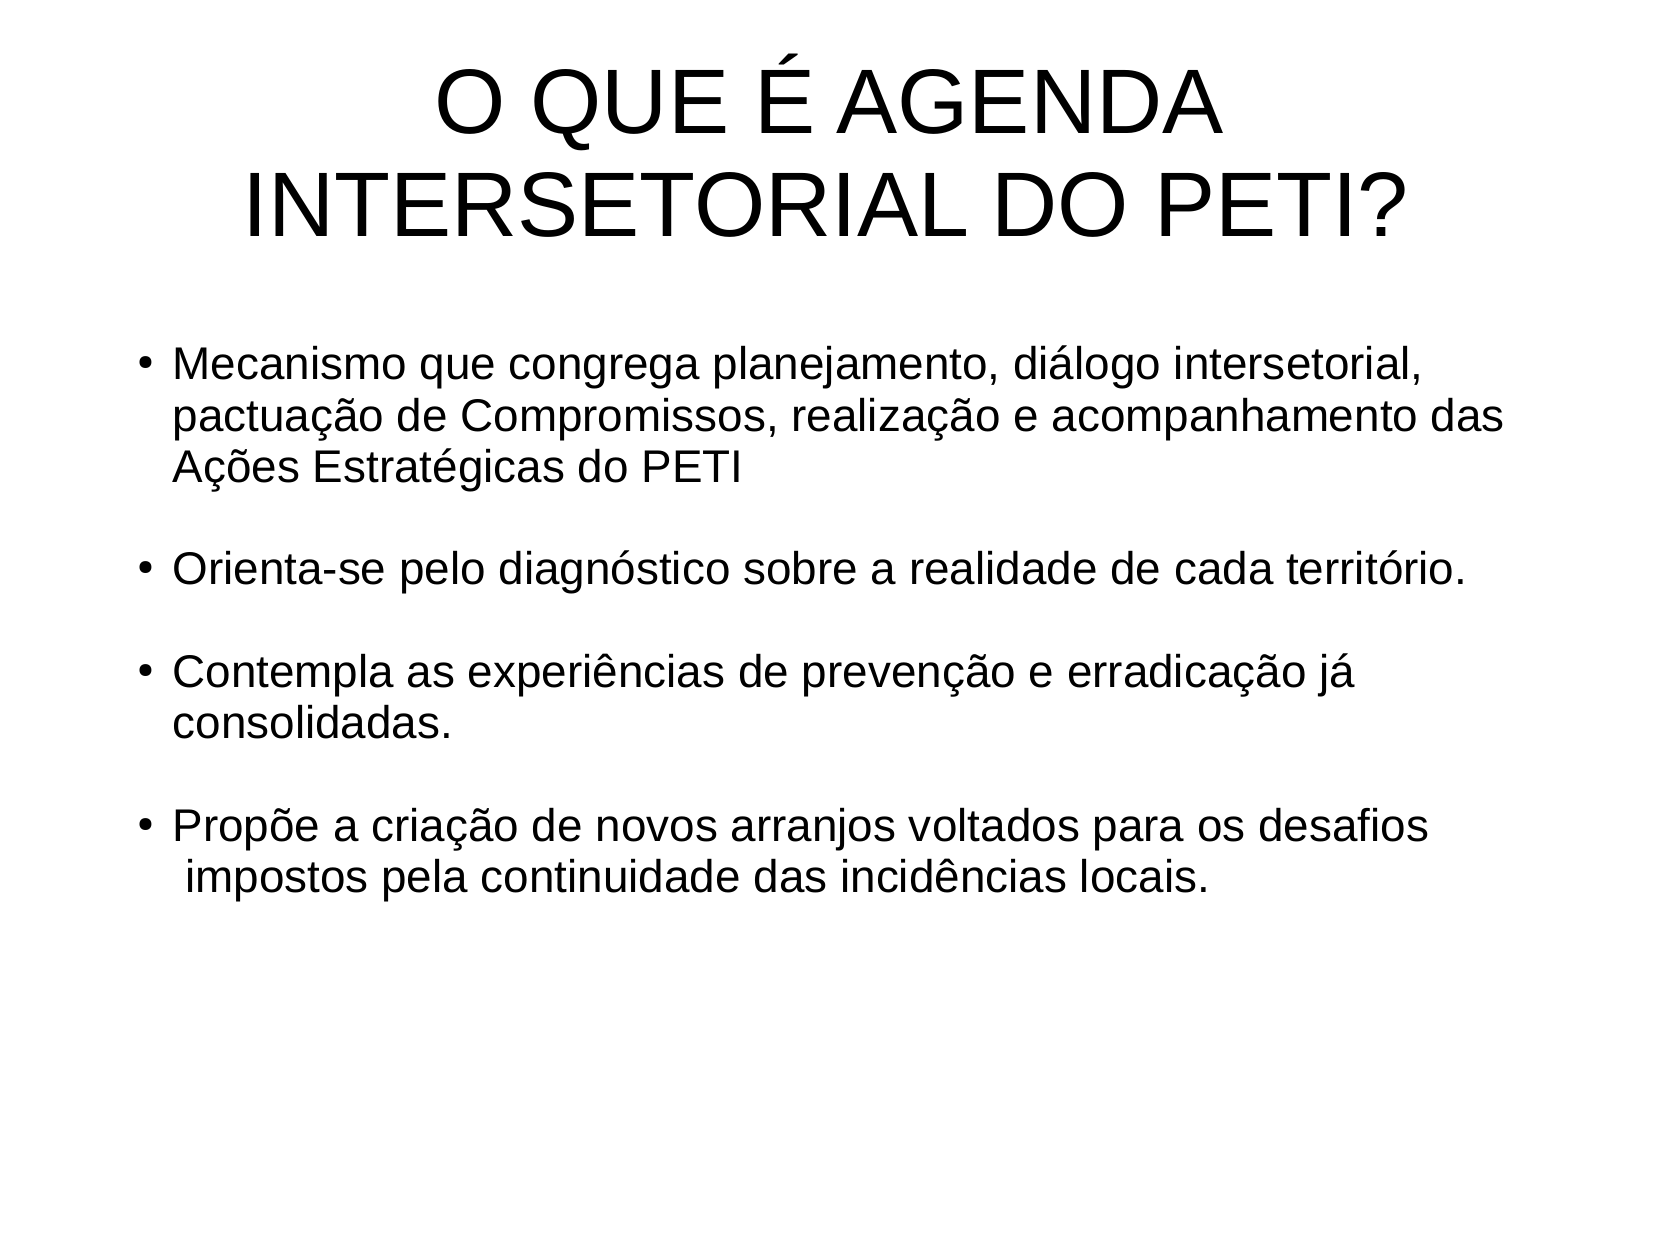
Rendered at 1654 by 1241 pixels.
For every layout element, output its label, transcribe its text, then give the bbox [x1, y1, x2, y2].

title O QUE É AGENDA INTERSETORIAL DO PETI? [82, 49, 1571, 257]
text_box Mecanismo que congrega planejamento, diálogo intersetorial, pactuação de Compromissos, realização e acompanhamento das Ações Estratégicas do PETI Orienta-se pelo diagnóstico sobre a realidade de cada território. Contempla as experiências de prevenção e erradicação já consolidadas. Propõe a criação de novos arranjos voltados para os desafios impostos pela continuidade das incidências locais. [122, 330, 1535, 910]
